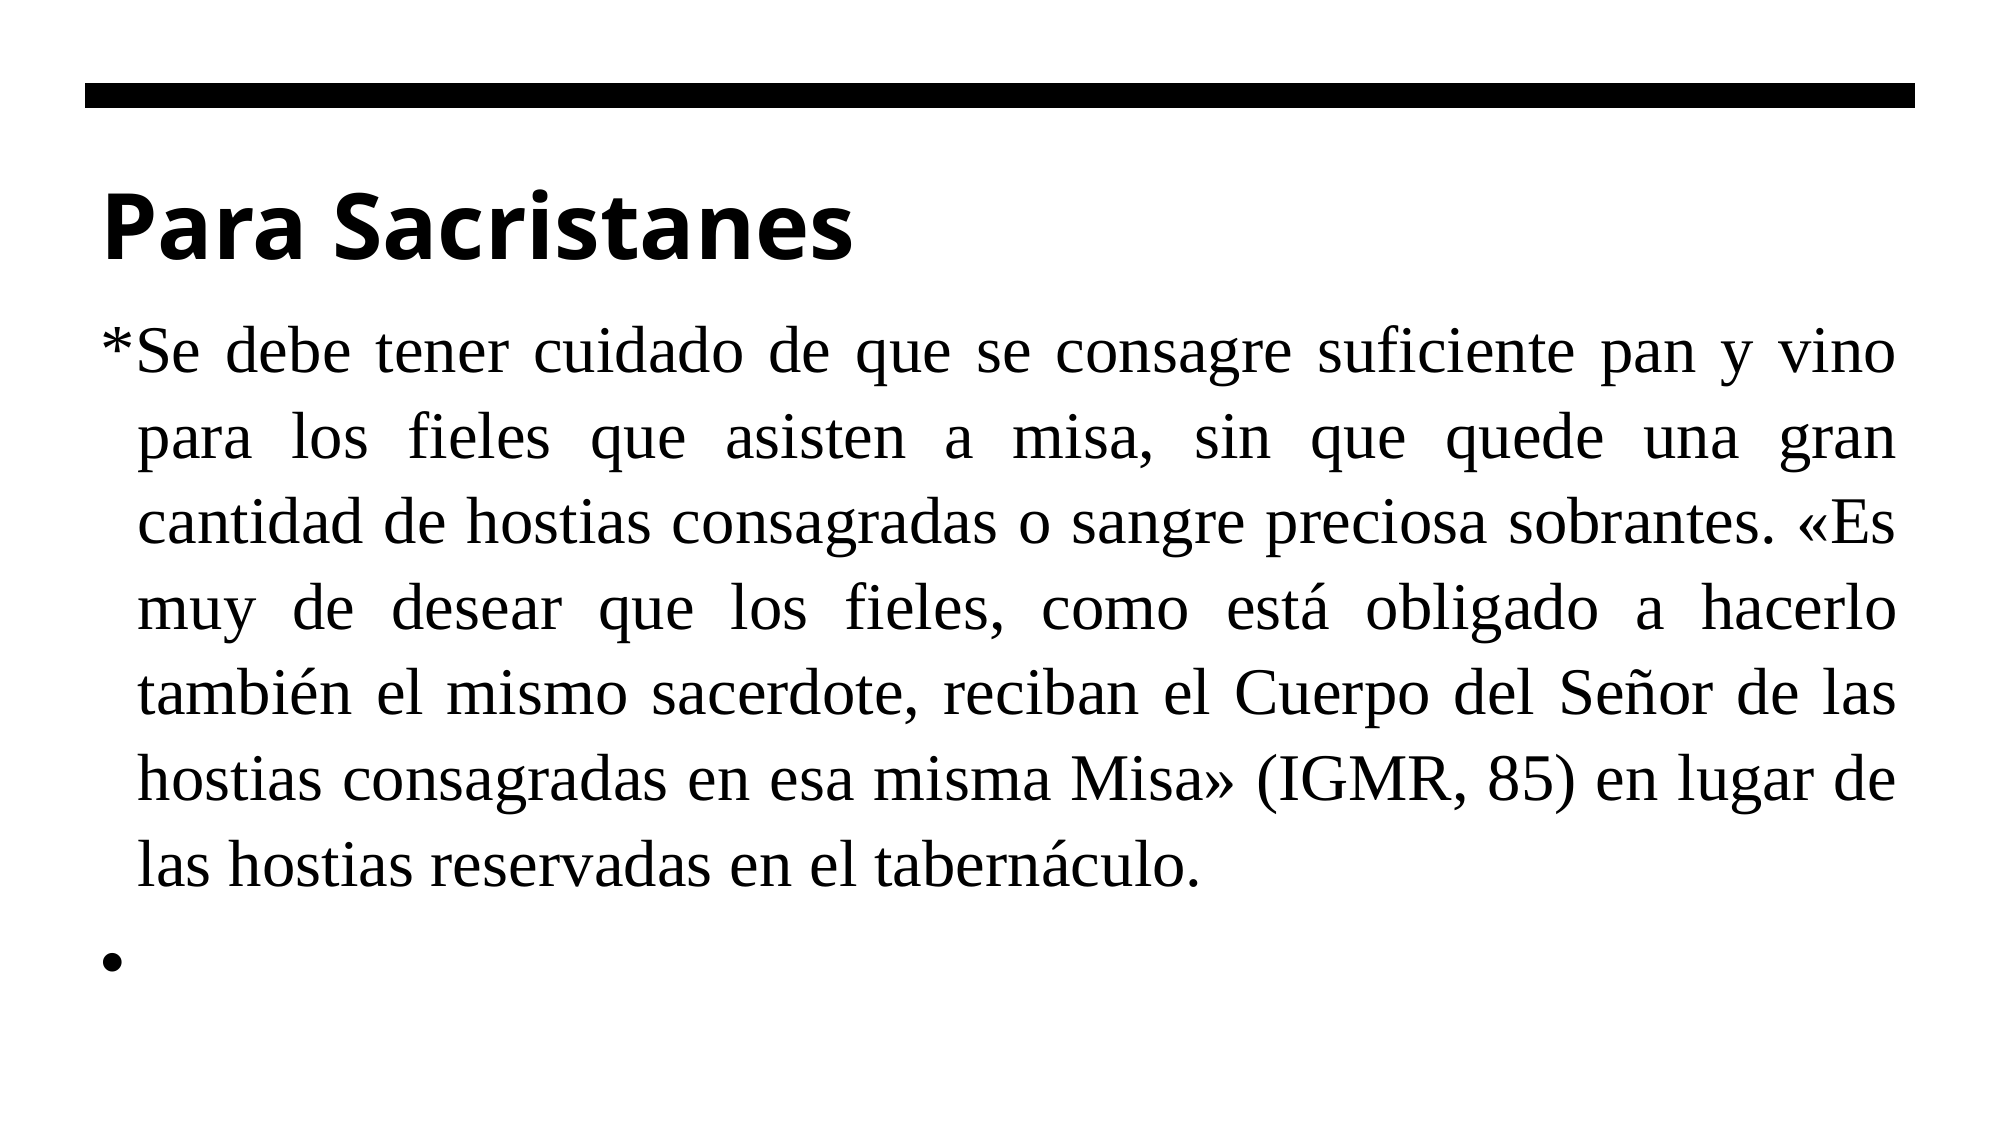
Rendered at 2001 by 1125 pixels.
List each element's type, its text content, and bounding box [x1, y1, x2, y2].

title Para Sacristanes [85, 160, 1916, 290]
list *Se debe tener cuidado de que se consagre suficiente pan y vino para los fieles que asisten a misa, sin que quede una gran cantidad de hostias consagradas o sangre preciosa sobrantes. «Es muy de desear que los fieles, como está obligado a hacerlo también el mismo sacerdote, reciban el Cuerpo del Señor de las hostias consagradas en esa misma Misa» (IGMR, 85) en lugar de las hostias reservadas en el tabernáculo. [85, 290, 1916, 1041]
